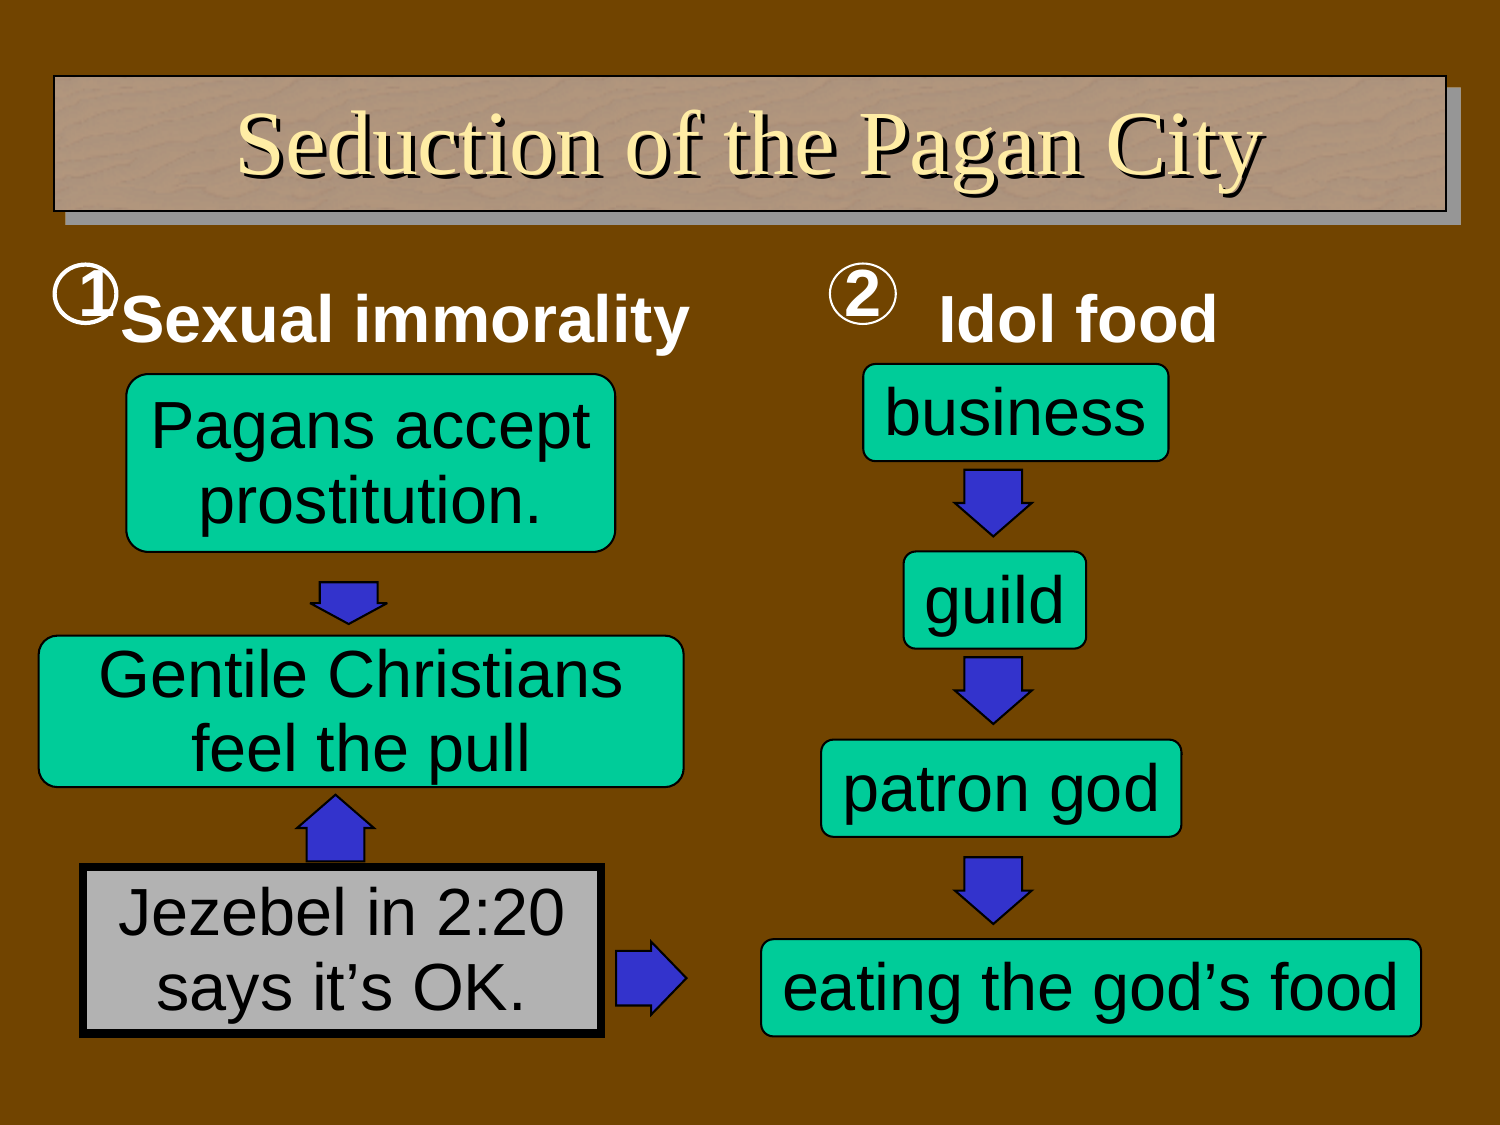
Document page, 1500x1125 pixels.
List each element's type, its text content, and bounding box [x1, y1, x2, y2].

text_box Jezebel in 2:20 says it’s OK. [83, 866, 602, 1034]
text_box 2 [829, 263, 896, 324]
text_box [616, 941, 687, 1015]
text_box [310, 582, 388, 625]
text_box eating the god’s food [761, 939, 1422, 1037]
title Seduction of the Pagan City [65, 85, 1435, 203]
text_box guild [903, 551, 1087, 649]
picture [55, 77, 1445, 210]
text_box business [863, 363, 1169, 462]
text_box Pagans accept prostitution. [126, 374, 616, 552]
text_box [954, 657, 1032, 724]
text_box patron god [821, 739, 1182, 837]
text_box Sexual immorality [105, 274, 790, 365]
text_box [954, 857, 1032, 924]
text_box [297, 794, 374, 862]
text_box Gentile Christians feel the pull [38, 635, 684, 788]
text_box 1 [54, 264, 117, 323]
text_box [954, 469, 1032, 537]
text_box Idol food [923, 274, 1356, 365]
